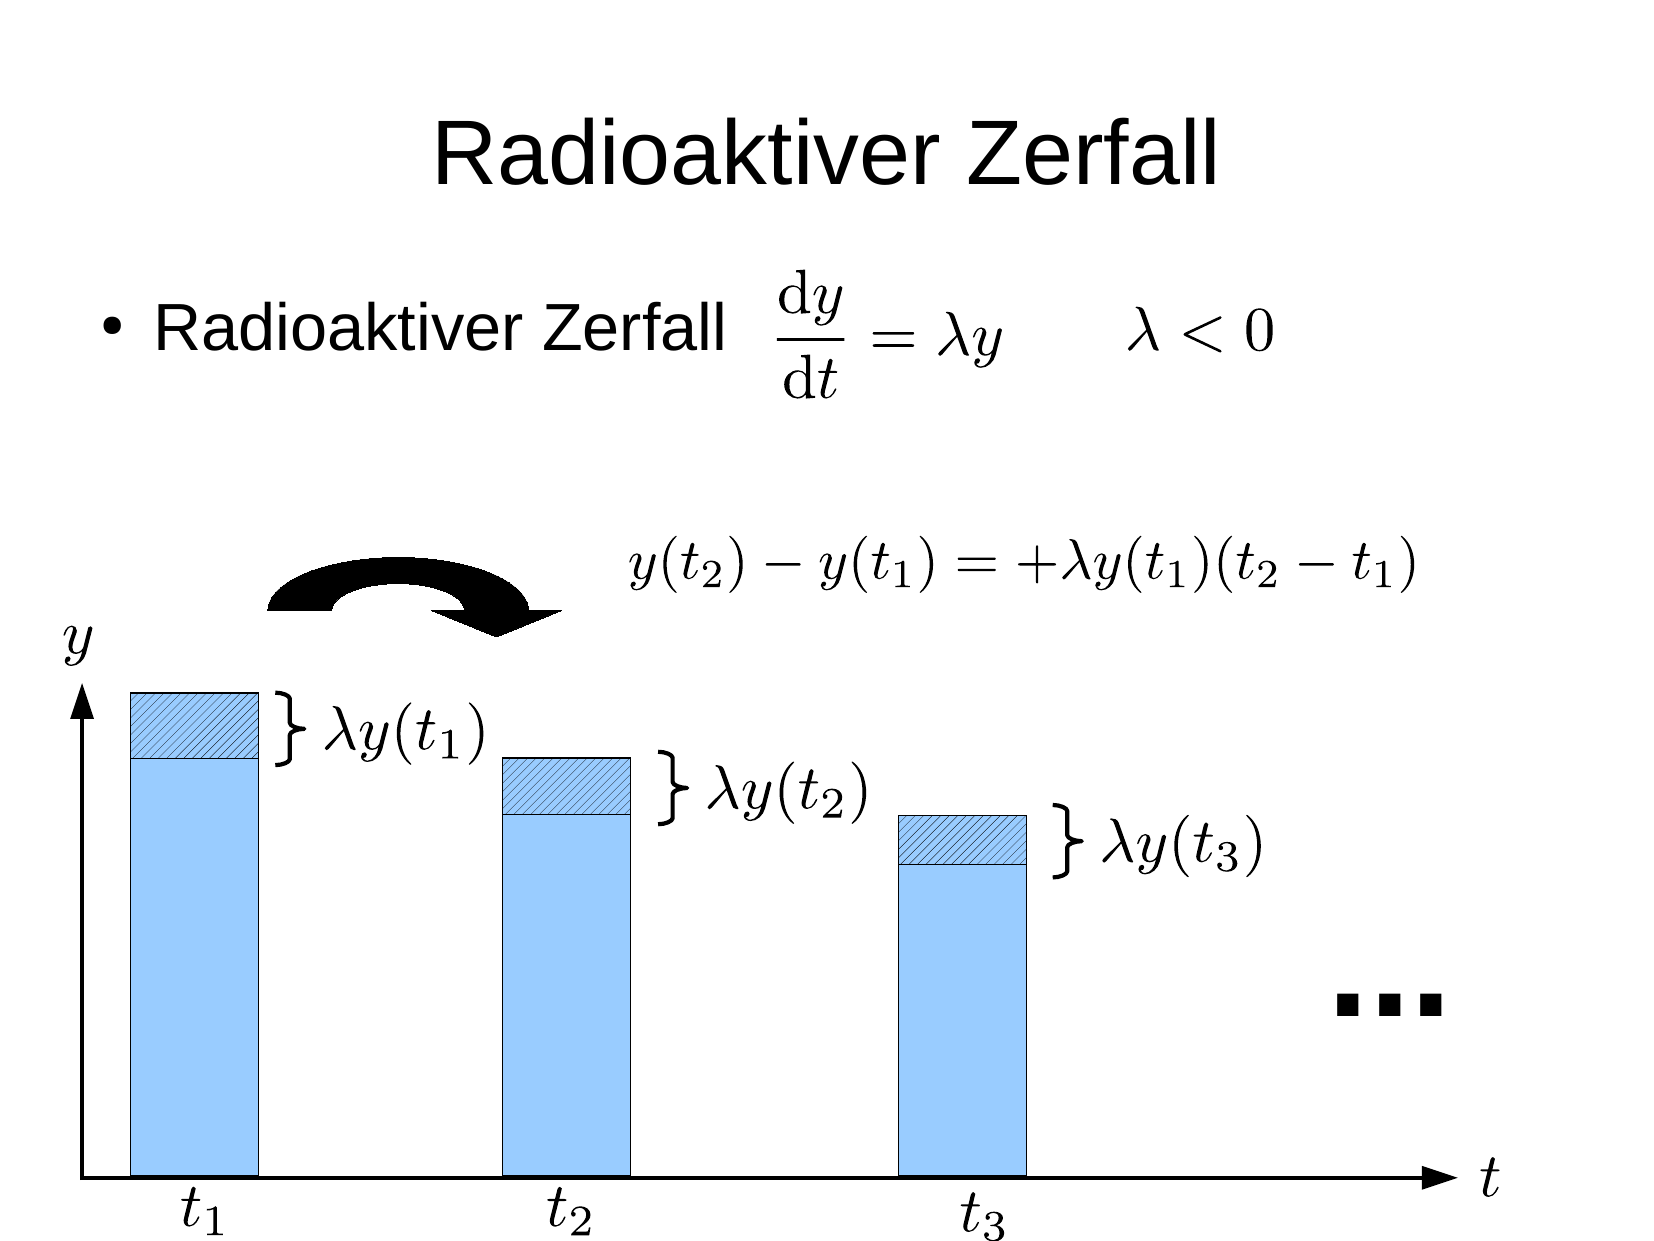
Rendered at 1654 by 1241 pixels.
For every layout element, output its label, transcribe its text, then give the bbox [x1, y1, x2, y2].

text_box [321, 702, 490, 765]
text_box [898, 815, 1027, 1176]
text_box [1478, 1157, 1502, 1197]
text_box [502, 757, 631, 1176]
text_box [1099, 814, 1268, 878]
text_box [179, 1186, 228, 1236]
title Radioaktiver Zerfall [82, 56, 1571, 250]
text_box [545, 1186, 594, 1236]
text_box [704, 761, 873, 824]
text_box [776, 269, 1005, 399]
text_box ... [1312, 873, 1468, 1056]
text_box [1124, 306, 1276, 353]
text_box [627, 535, 1420, 593]
text_box [61, 625, 95, 666]
text_box [130, 692, 259, 1176]
list Radioaktiver Zerfall [82, 290, 1571, 1094]
text_box [959, 1192, 1007, 1241]
text_box [267, 557, 562, 637]
